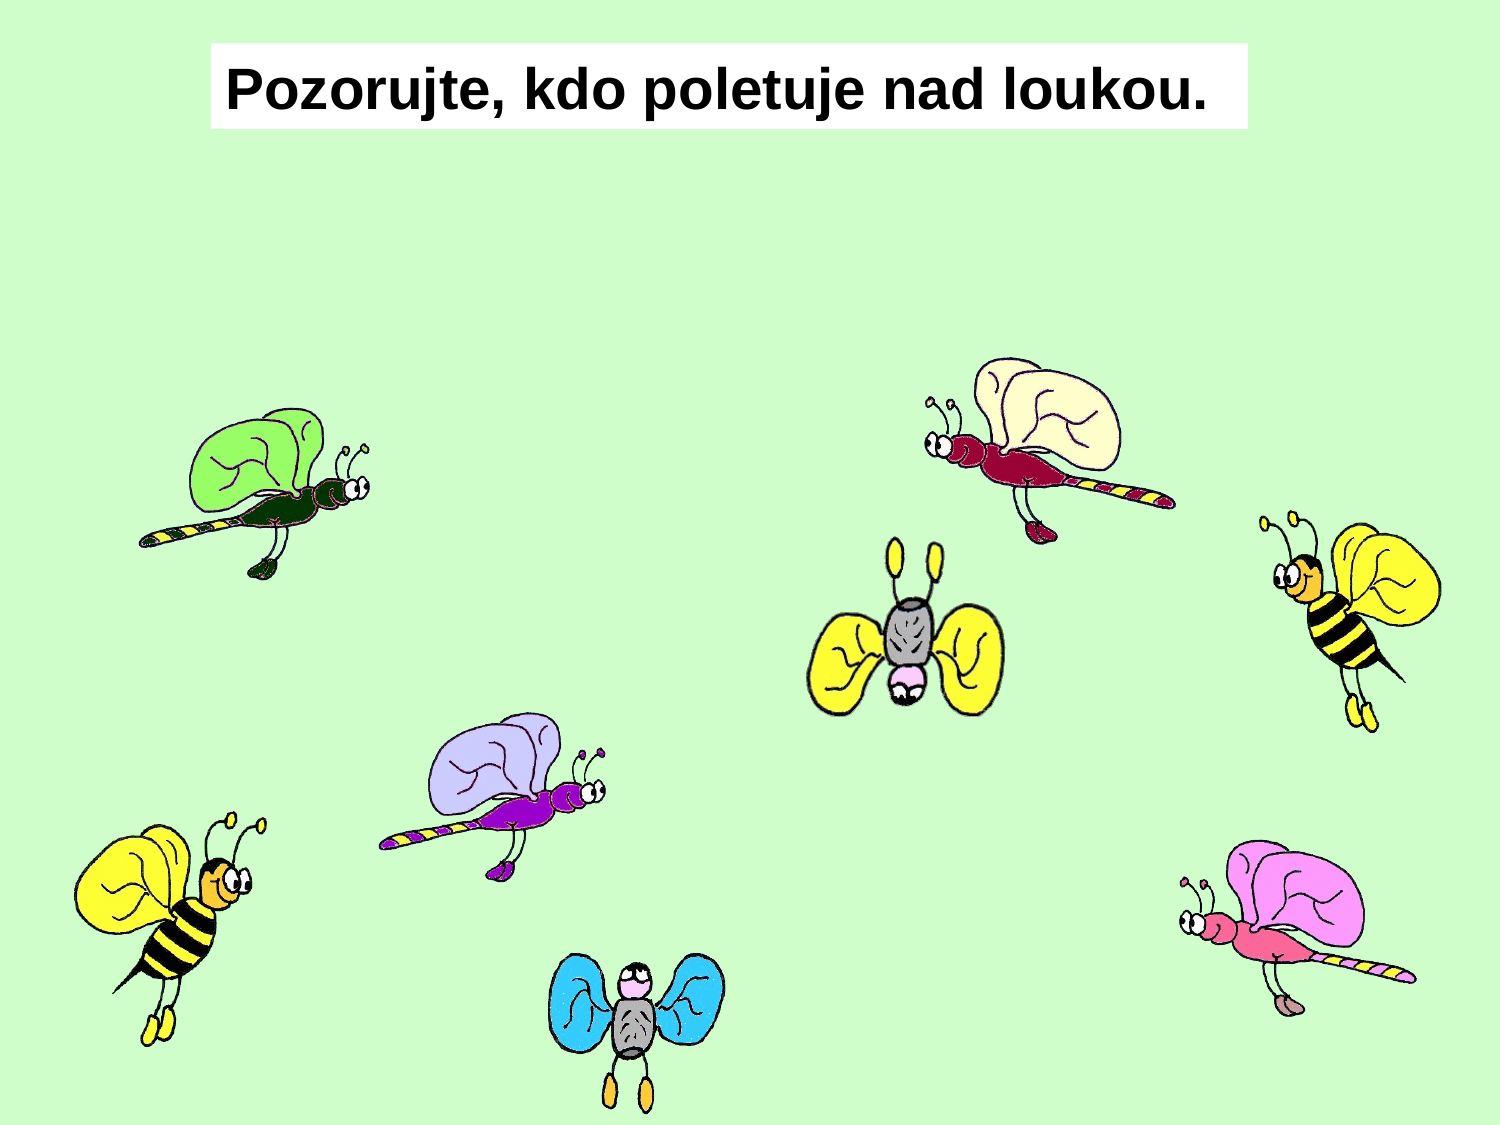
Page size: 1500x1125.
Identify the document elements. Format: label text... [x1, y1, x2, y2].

picture [59, 793, 278, 1060]
picture [783, 345, 1186, 755]
picture [129, 396, 377, 590]
picture [1171, 828, 1426, 1027]
picture [528, 918, 746, 1125]
picture [1248, 493, 1455, 745]
text_box Pozorujte, kdo poletuje nad loukou. [210, 43, 1248, 129]
picture [369, 701, 613, 892]
